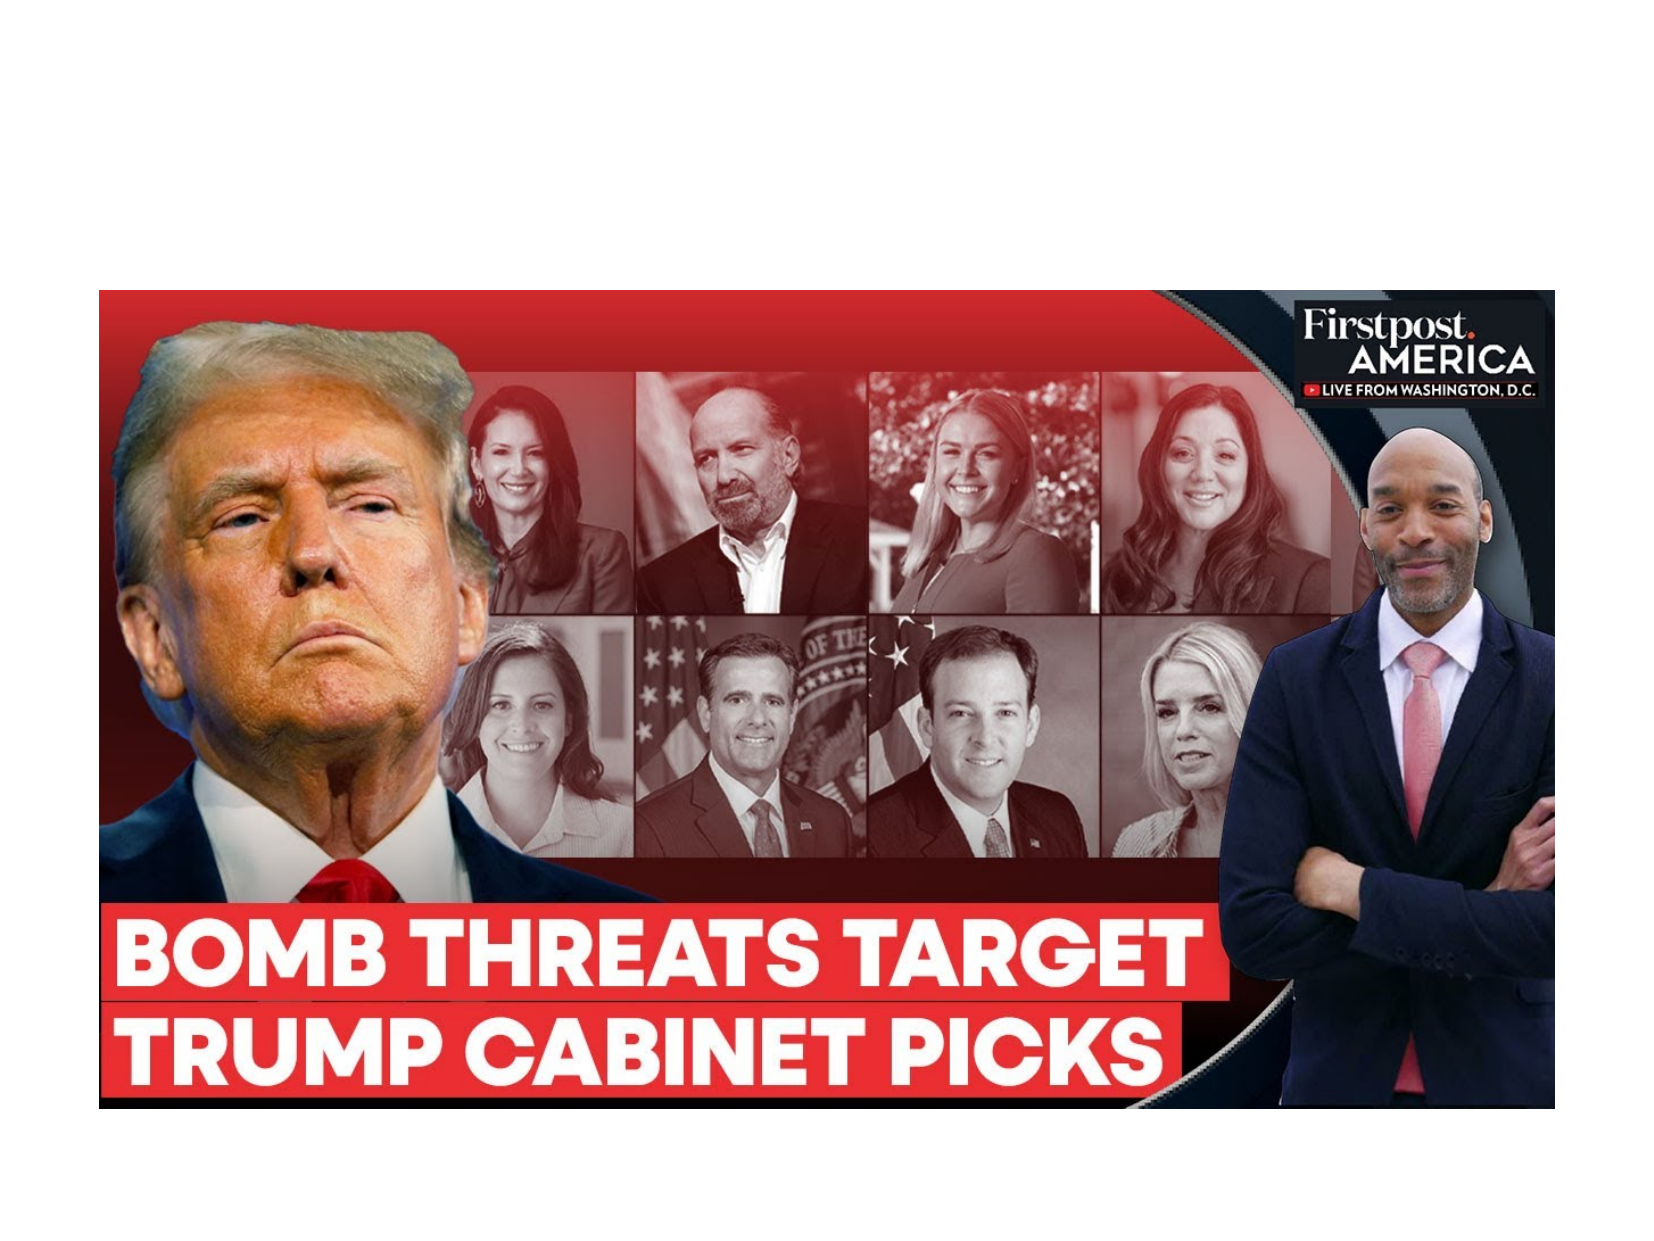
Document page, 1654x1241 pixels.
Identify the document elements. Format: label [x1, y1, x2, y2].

picture [99, 290, 1555, 1109]
